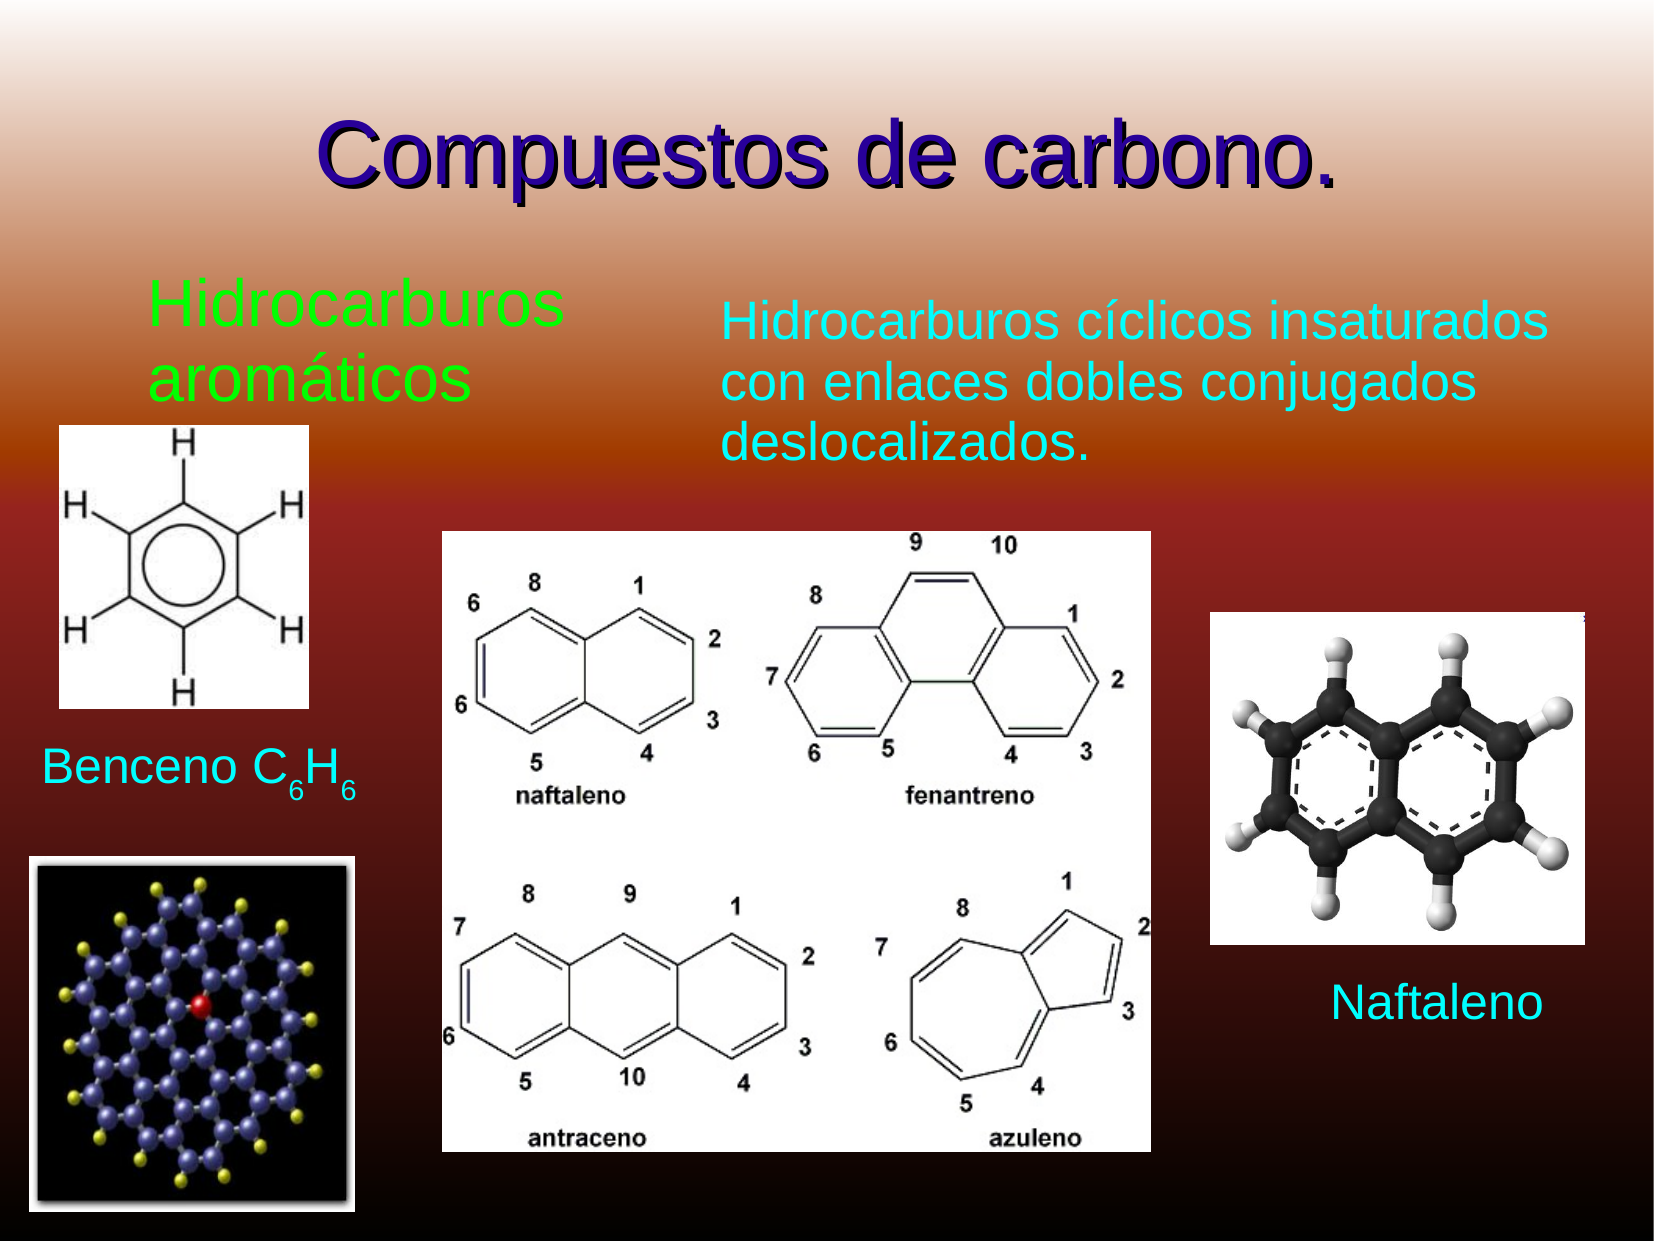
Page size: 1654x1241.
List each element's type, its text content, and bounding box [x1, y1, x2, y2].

picture [0, 0, 1654, 1241]
text_box Hidrocarburos cíclicos insaturados con enlaces dobles conjugados deslocalizados. [649, 290, 1565, 473]
text_box Naftaleno [1259, 974, 1595, 1036]
list Hidrocarburos aromáticos [76, 265, 739, 416]
text_box Benceno C6H6 [0, 738, 414, 806]
title Compuestos de carbono. [82, 49, 1571, 257]
